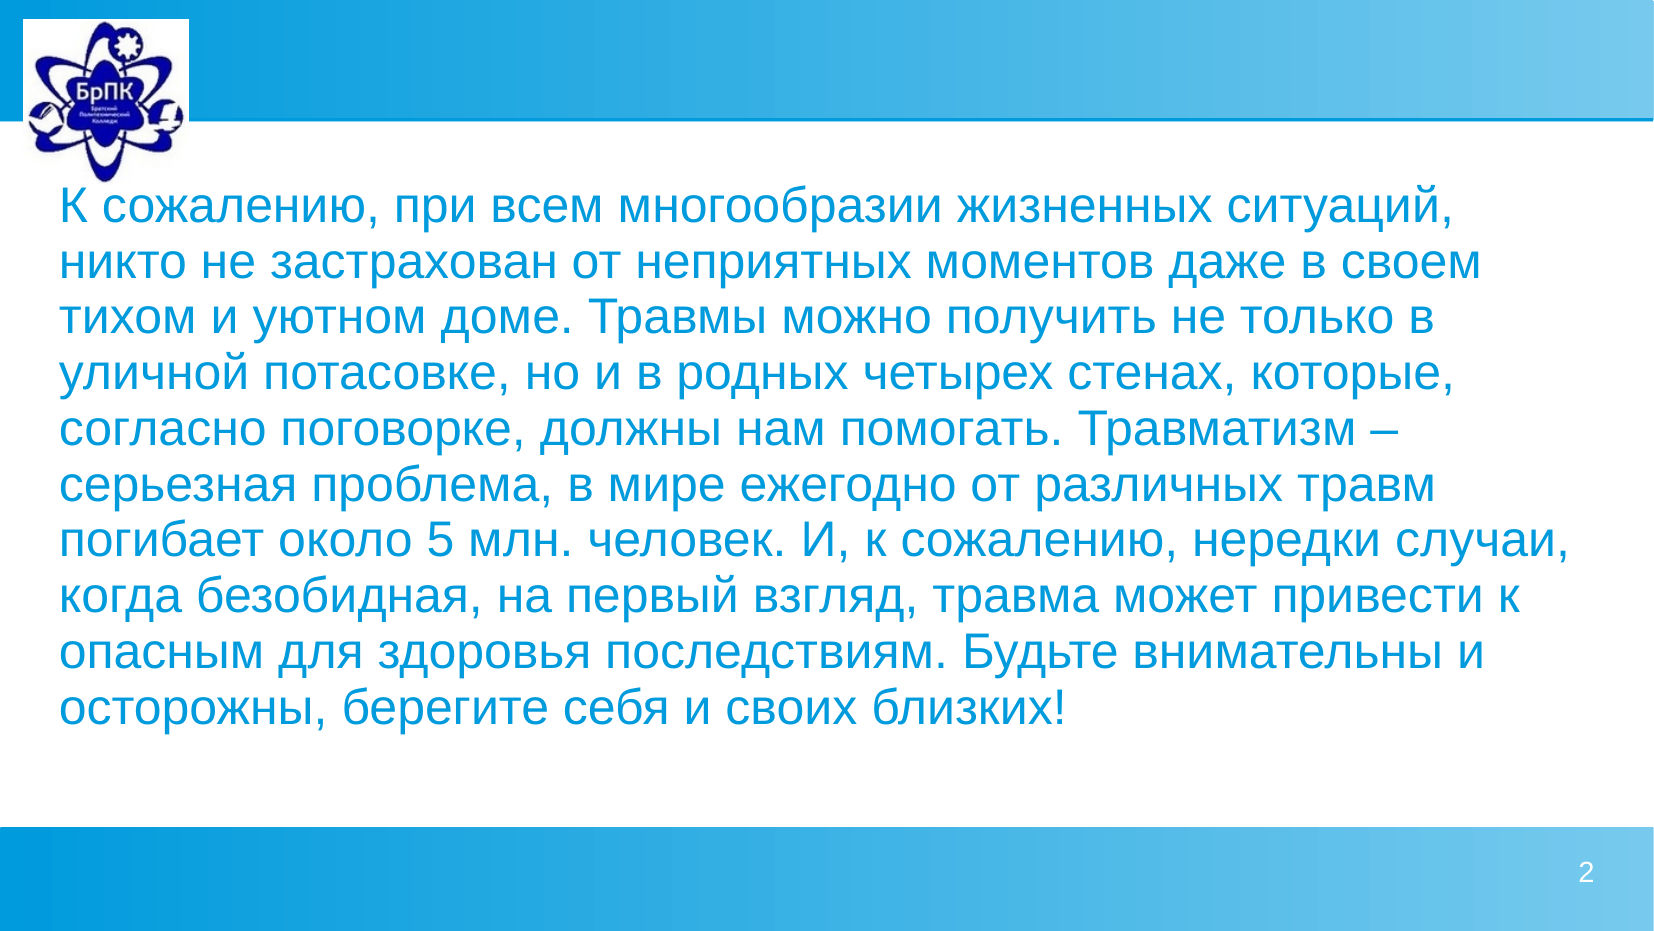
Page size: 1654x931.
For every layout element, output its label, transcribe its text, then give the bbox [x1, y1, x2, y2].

list К сожалению, при всем многообразии жизненных ситуаций, никто не застрахован от неприятных моментов даже в своем тихом и уютном доме. Травмы можно получить не только в уличной потасовке, но и в родных четырех стенах, которые, согласно поговорке, должны нам помогать. Травматизм – серьезная проблема, в мире ежегодно от различных травм погибает около 5 млн. человек. И, к сожалению, нередки случаи, когда безобидная, на первый взгляд, травма может привести к опасным для здоровья последствиям. Будьте внимательны и осторожны, берегите себя и своих близких! [59, 177, 1595, 768]
picture [23, 20, 189, 185]
